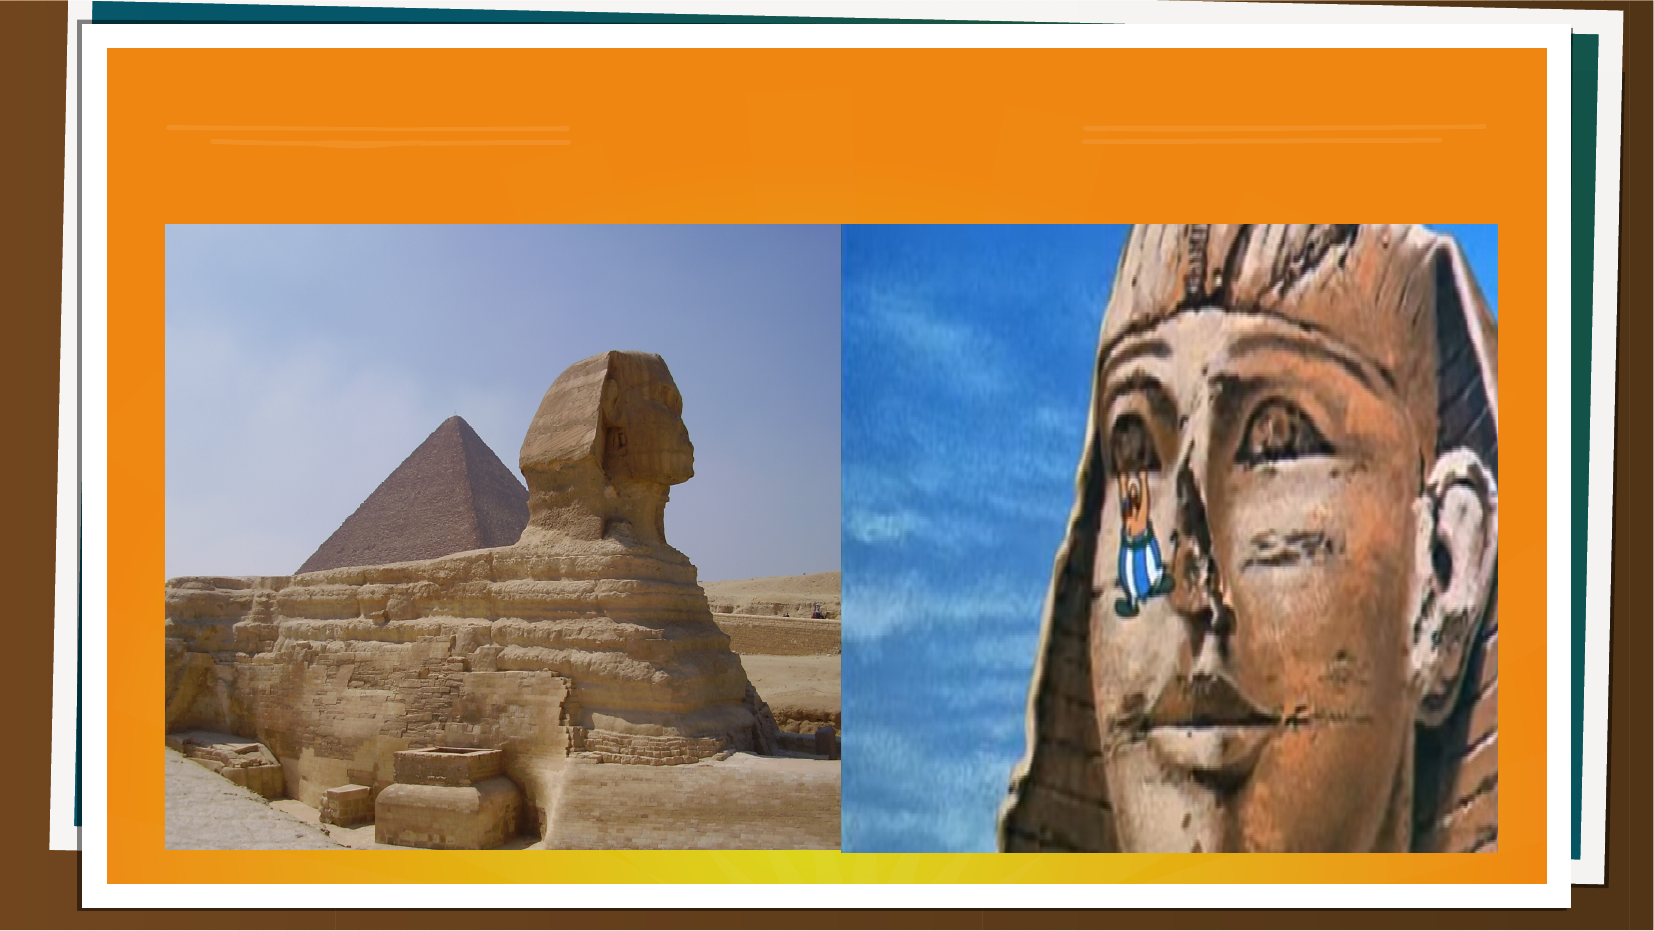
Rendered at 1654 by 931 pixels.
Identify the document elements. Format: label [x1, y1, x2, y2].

picture [165, 224, 1498, 853]
